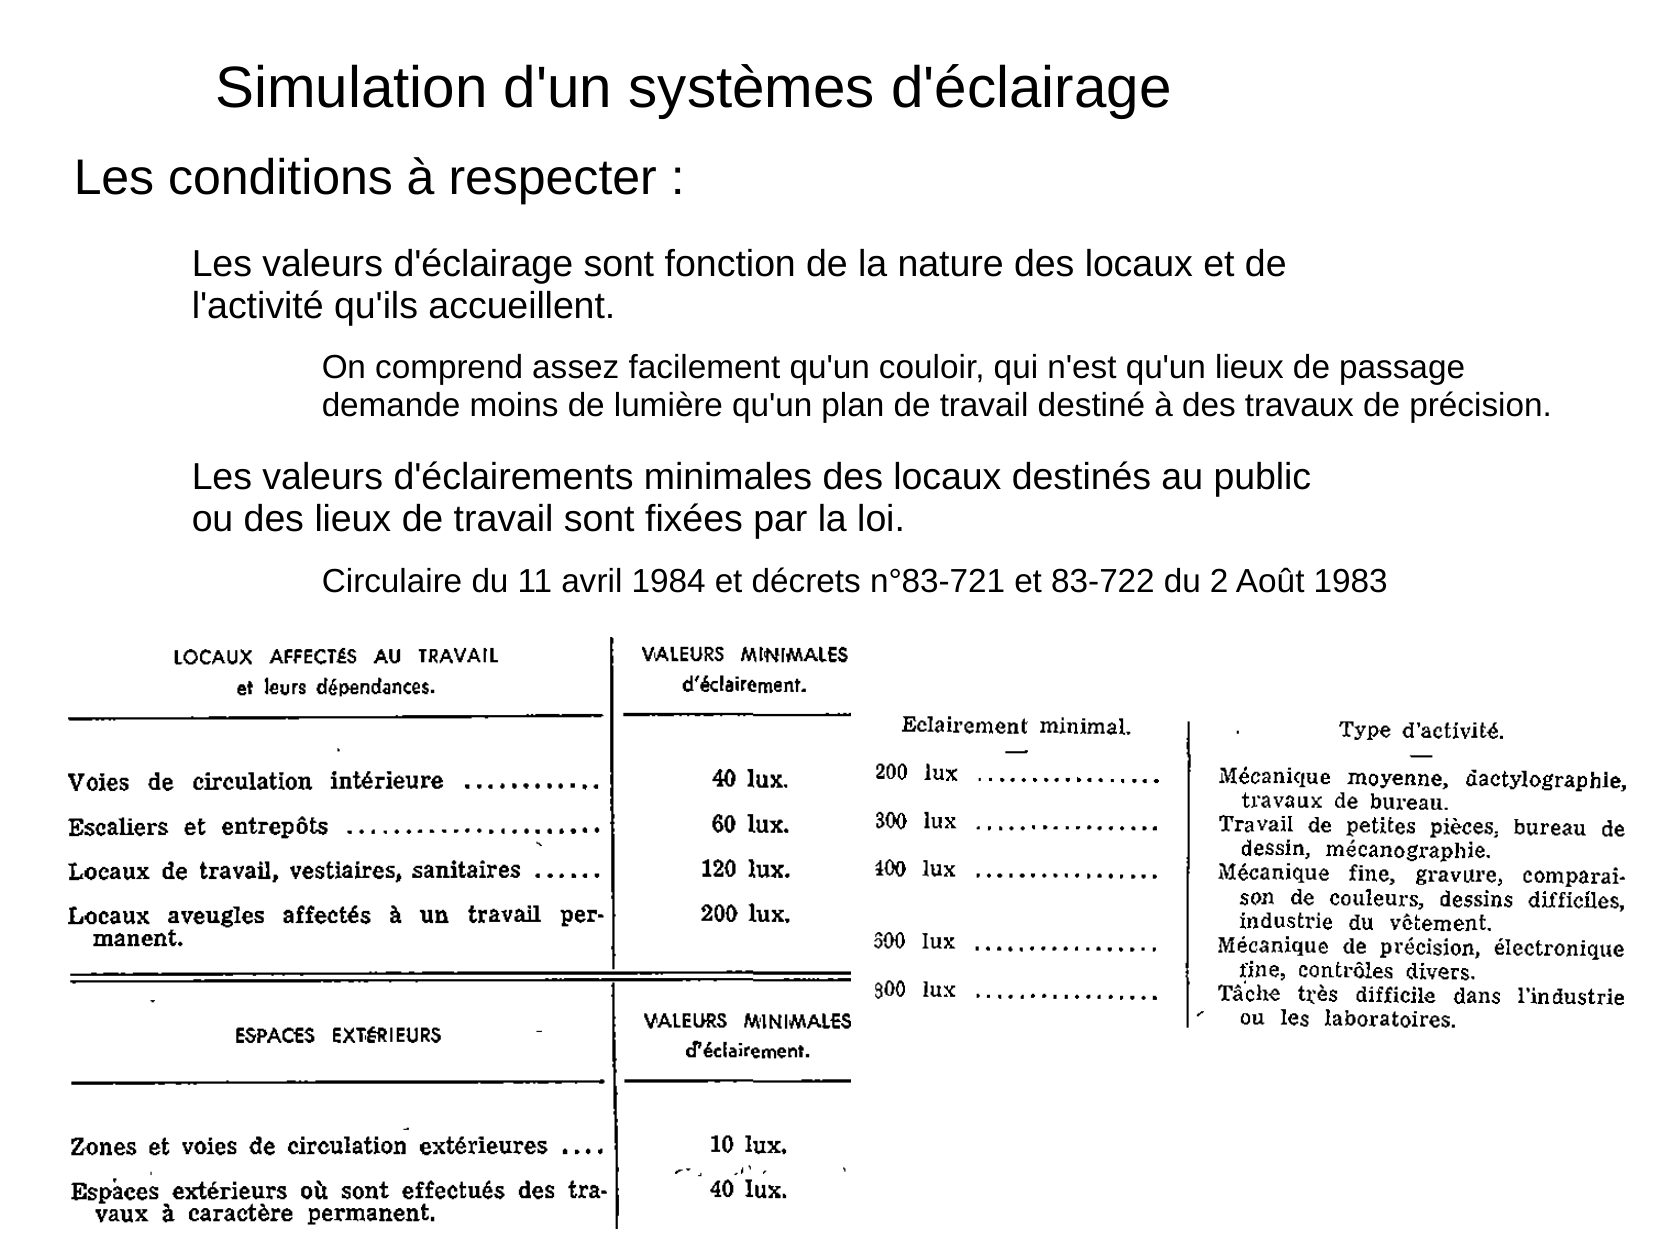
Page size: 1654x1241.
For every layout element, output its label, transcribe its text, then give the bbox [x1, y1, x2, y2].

text_box Les valeurs d'éclairage sont fonction de la nature des locaux et de l'activité qu'ils accueillent. [177, 235, 1359, 335]
text_box Les conditions à respecter : [59, 141, 827, 213]
picture [862, 705, 1630, 1040]
text_box Les valeurs d'éclairements minimales des locaux destinés au public ou des lieux de travail sont fixées par la loi. [177, 447, 1359, 548]
text_box Circulaire du 11 avril 1984 et décrets n°83-721 et 83-722 du 2 Août 1983 [307, 555, 1465, 615]
text_box On comprend assez facilement qu'un couloir, qui n'est qu'un lieux de passage demande moins de lumière qu'un plan de travail destiné à des travaux de précision. [307, 341, 1607, 432]
picture [67, 637, 851, 1229]
text_box Simulation d'un systèmes d'éclairage [200, 47, 1186, 128]
